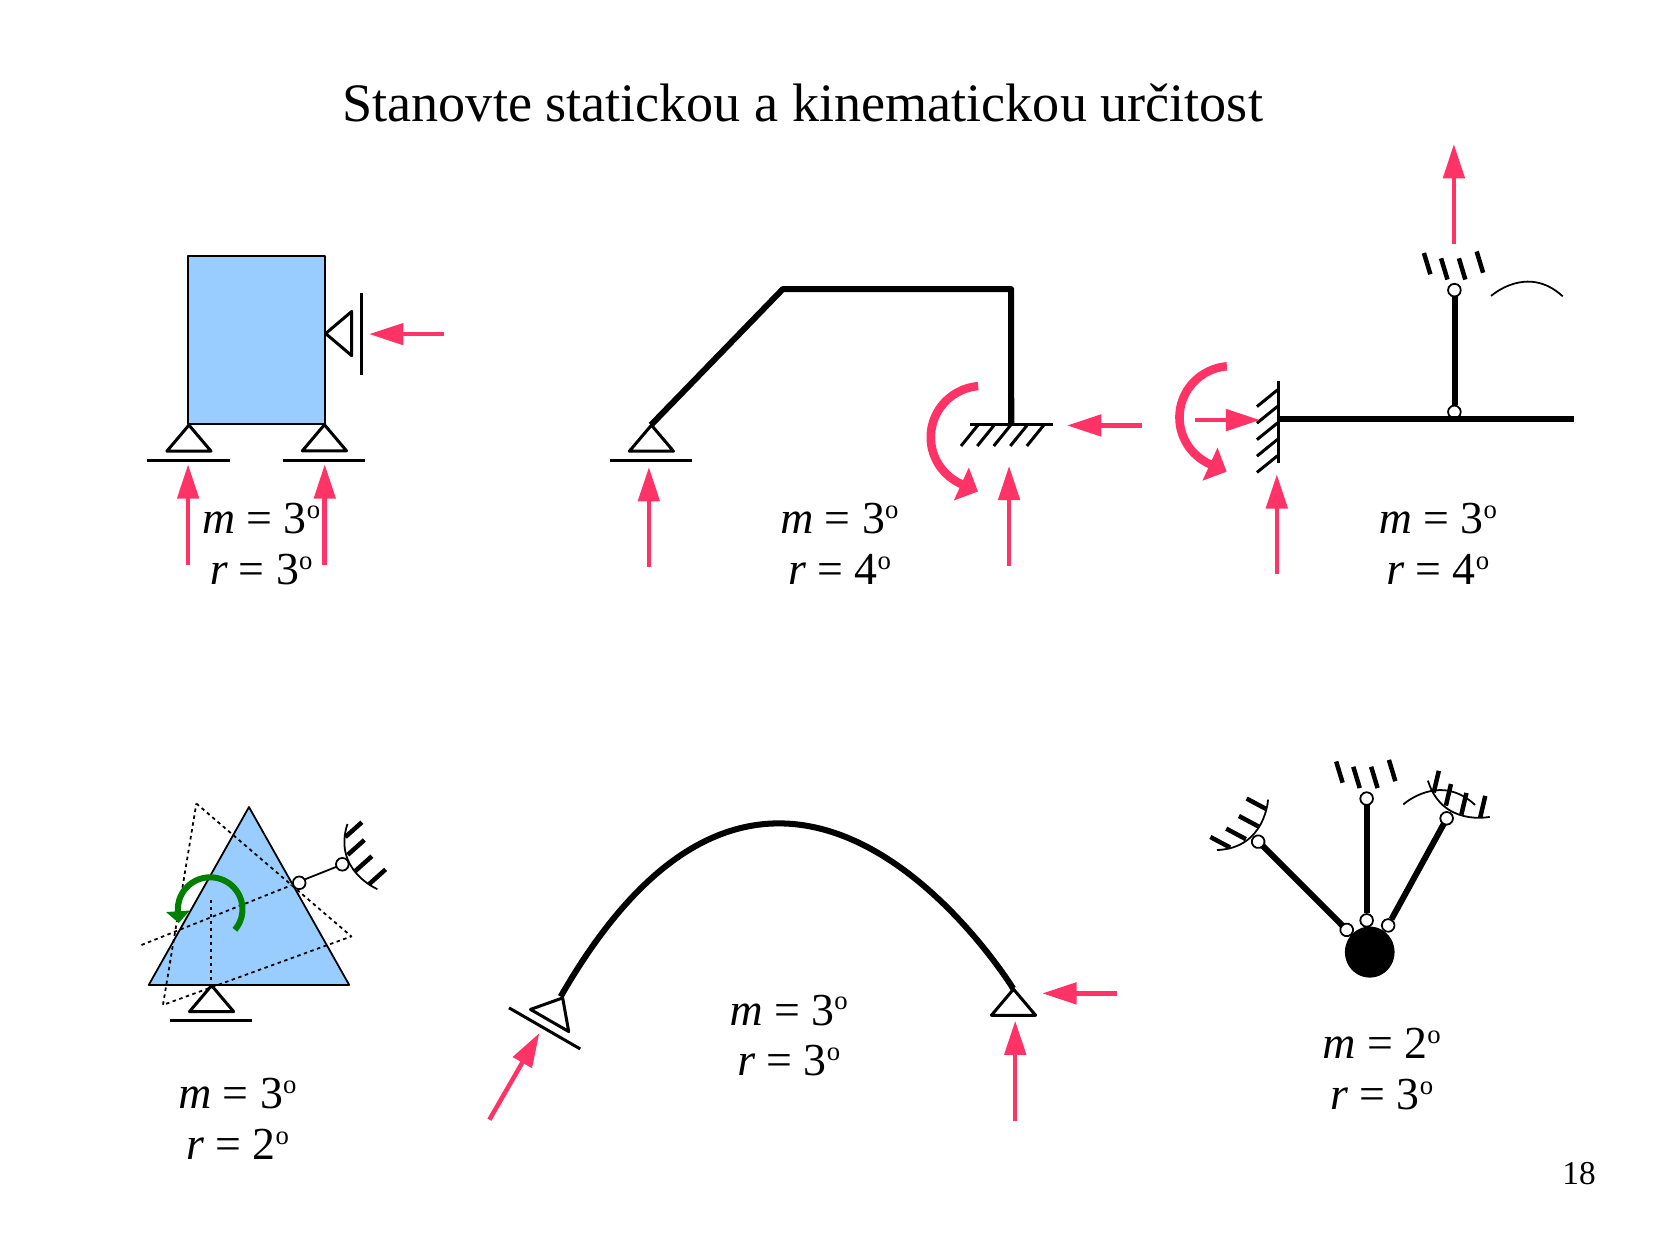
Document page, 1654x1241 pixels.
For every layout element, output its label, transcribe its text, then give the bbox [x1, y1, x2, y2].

title Stanovte statickou a kinematickou určitost [59, 7, 1548, 200]
text_box [1175, 362, 1228, 481]
text_box m = 3o r = 4o [1352, 485, 1523, 612]
text_box [148, 807, 350, 985]
text_box m = 3o r = 2o [152, 1060, 323, 1187]
text_box m = 3o r = 3o [175, 485, 347, 612]
text_box [926, 381, 979, 501]
text_box m = 3o r = 3o [703, 976, 874, 1103]
text_box [188, 255, 325, 425]
text_box m = 2o r = 3o [1296, 1010, 1467, 1137]
text_box m = 3o r = 4o [754, 485, 925, 612]
text_box [1345, 927, 1394, 977]
